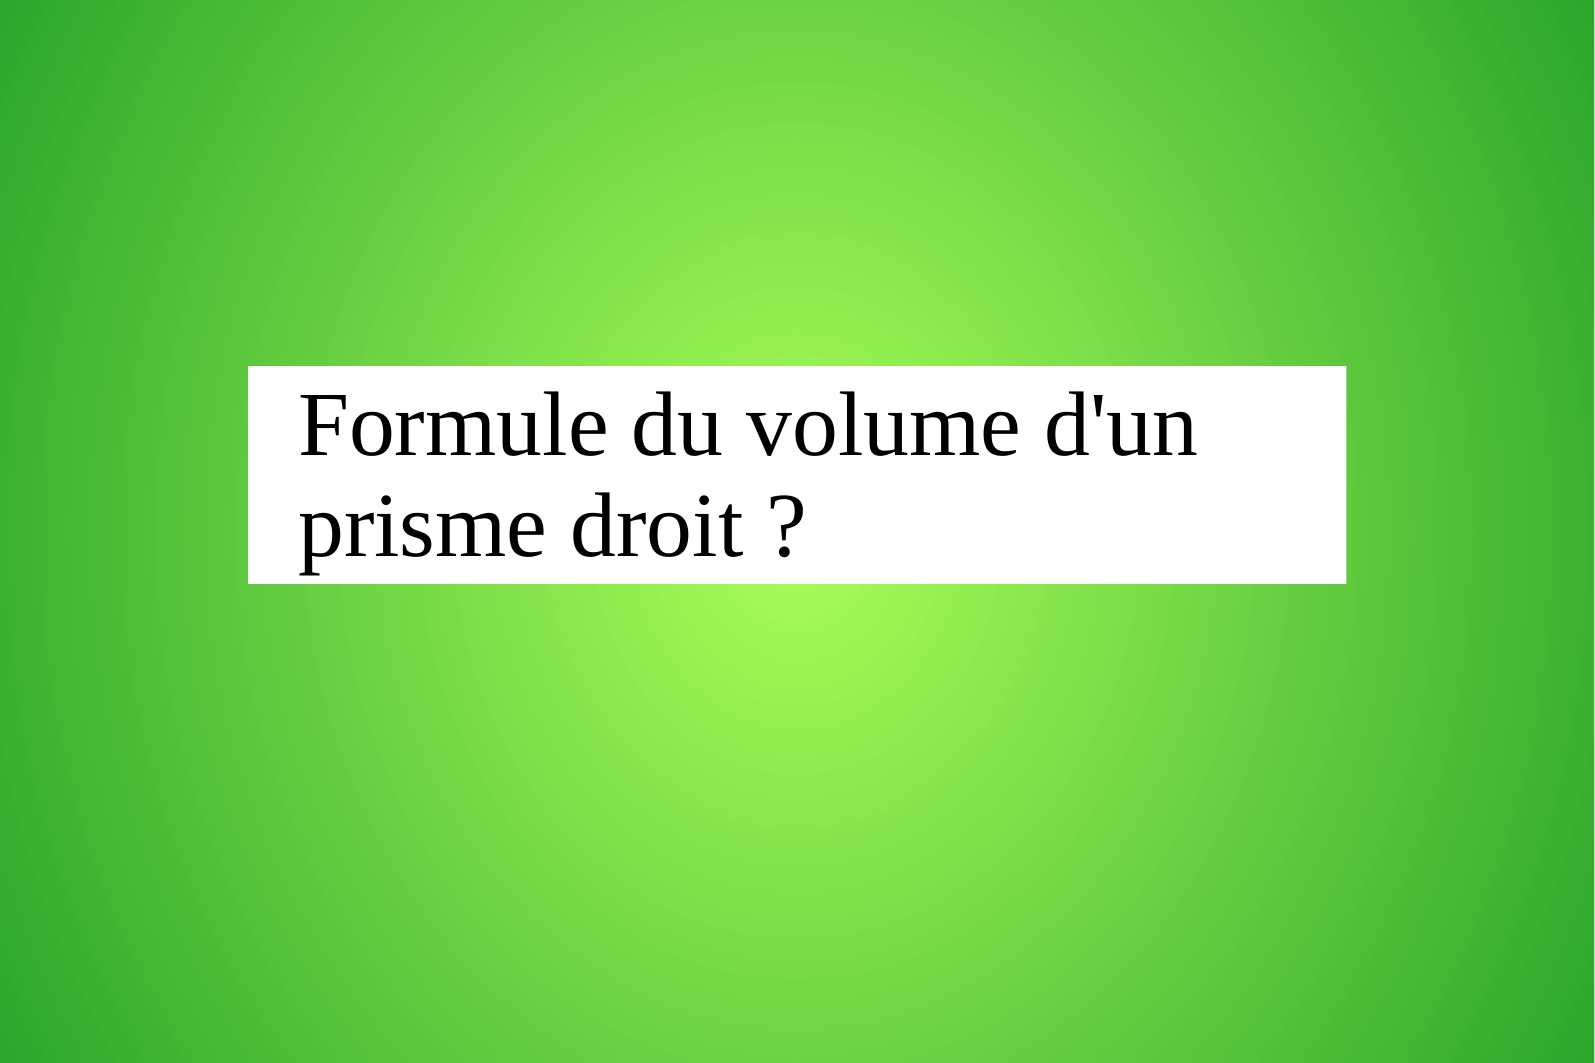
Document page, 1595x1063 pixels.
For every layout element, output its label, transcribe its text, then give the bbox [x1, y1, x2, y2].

text_box Formule du volume d'un prisme droit ? [248, 366, 1347, 584]
picture [0, 0, 1595, 1063]
